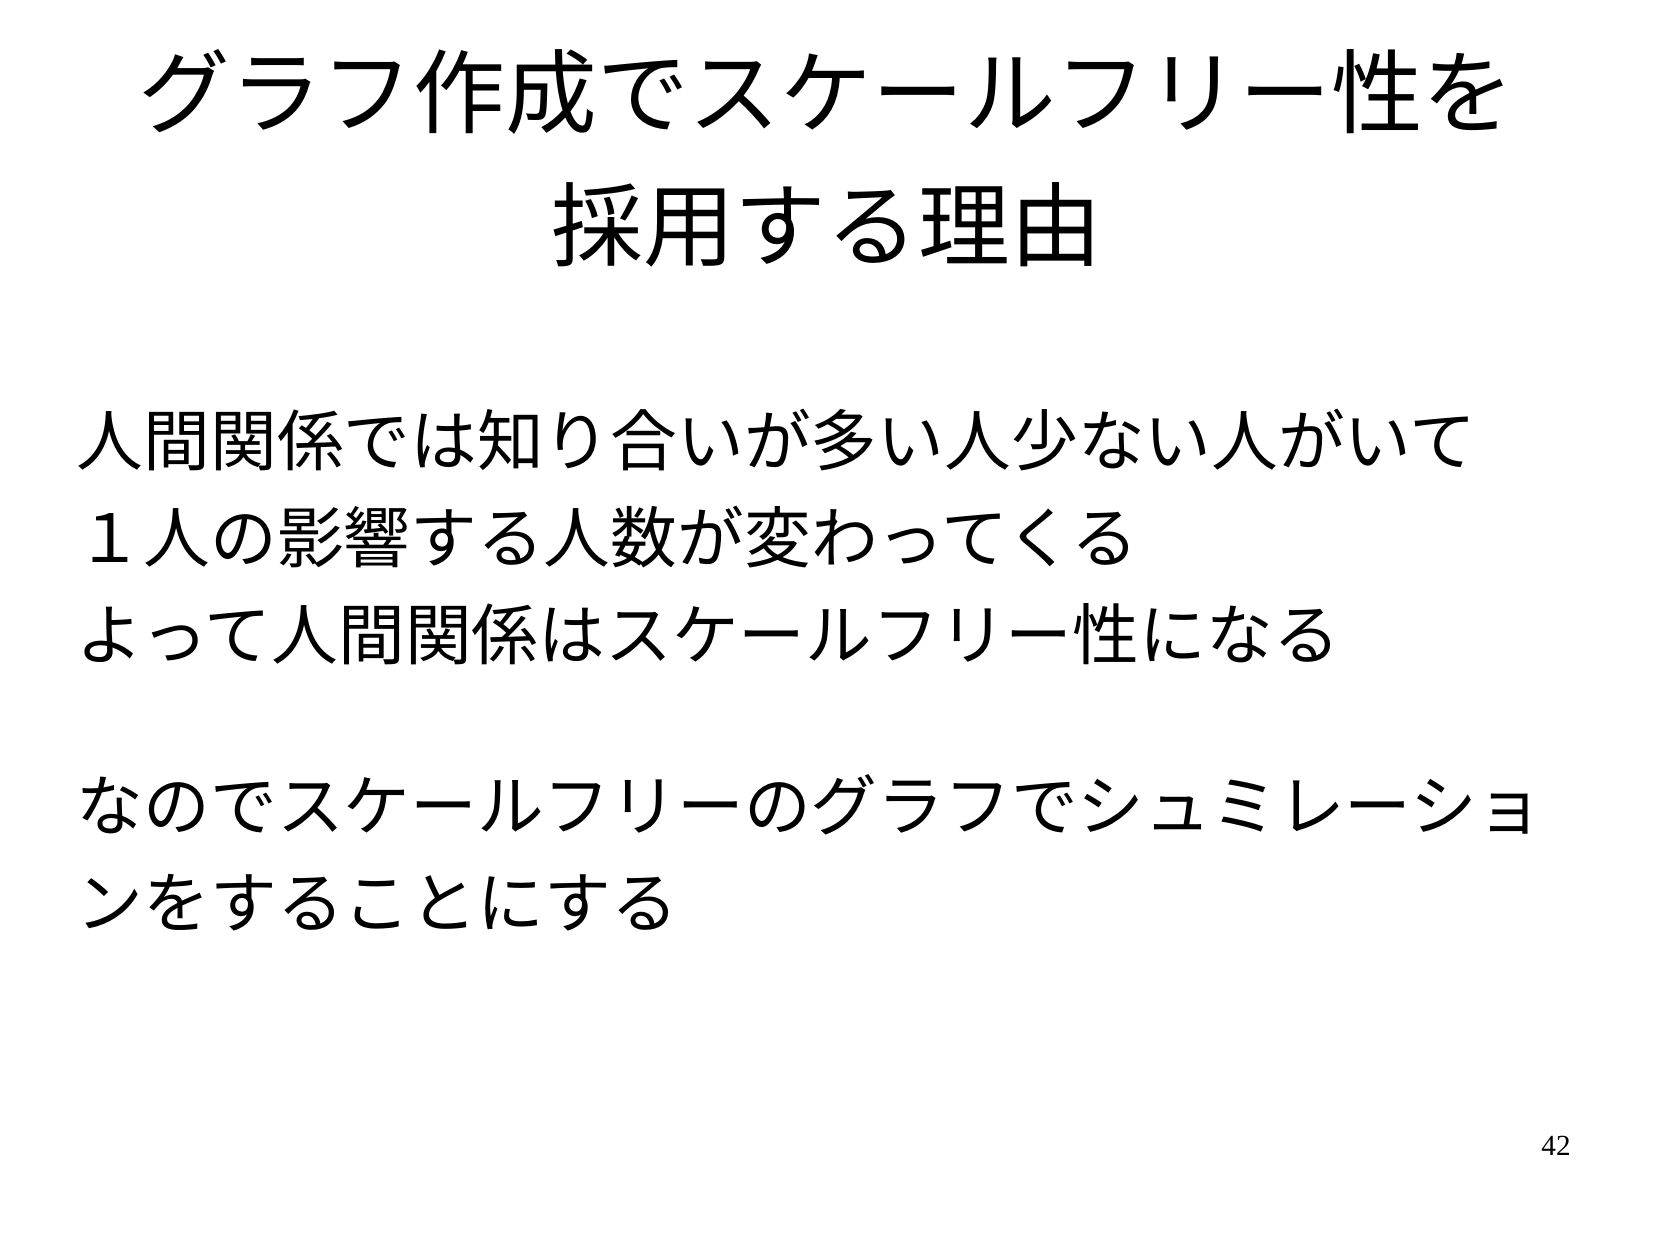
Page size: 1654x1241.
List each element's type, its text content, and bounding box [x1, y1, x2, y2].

subtitle 人間関係では知り合いが多い人少ない人がいて １人の影響する人数が変わってくる よって人間関係はスケールフリー性になる なのでスケールフリーのグラフでシュミレーションをすることにする [76, 265, 1565, 1070]
title グラフ作成でスケールフリー性を 採用する理由 [82, 56, 1571, 250]
